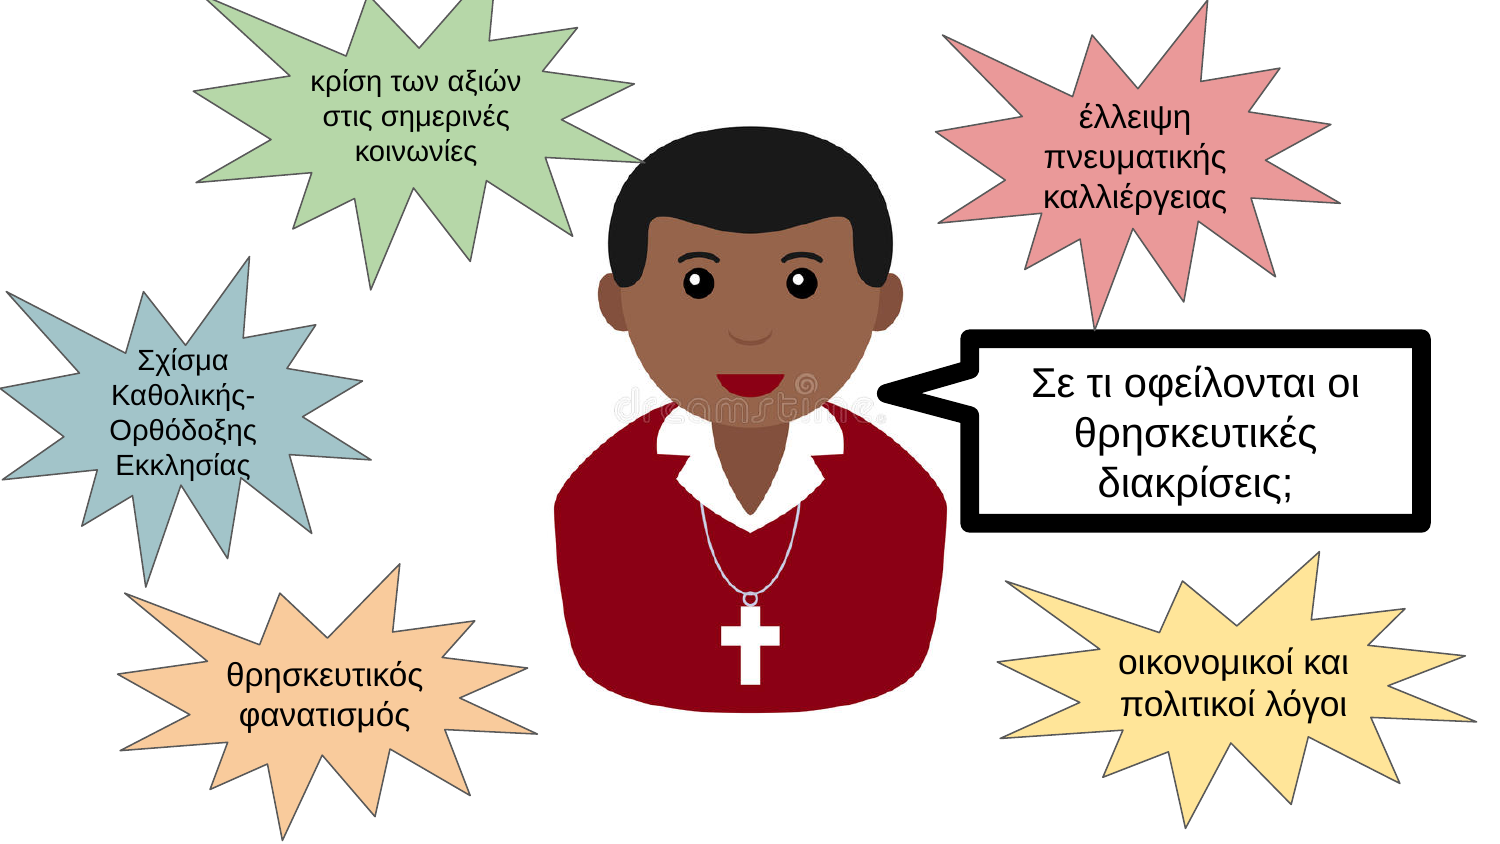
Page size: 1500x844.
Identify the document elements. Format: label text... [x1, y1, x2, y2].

text_box έλλειψη πνευματικής καλλιέργειας [935, 0, 1341, 331]
text_box θρησκευτικός φανατισμός [117, 563, 538, 841]
text_box οικονομικοί και πολιτικοί λόγοι [997, 551, 1477, 829]
picture [547, 123, 953, 720]
text_box κρίση των αξιών στις σημερινές κοινωνίες [193, 0, 645, 290]
text_box Σχίσμα Καθολικής- Ορθόδοξης Εκκλησίας [0, 256, 372, 588]
text_box Σε τι οφείλονται οι θρησκευτικές διακρίσεις; [886, 338, 1422, 524]
